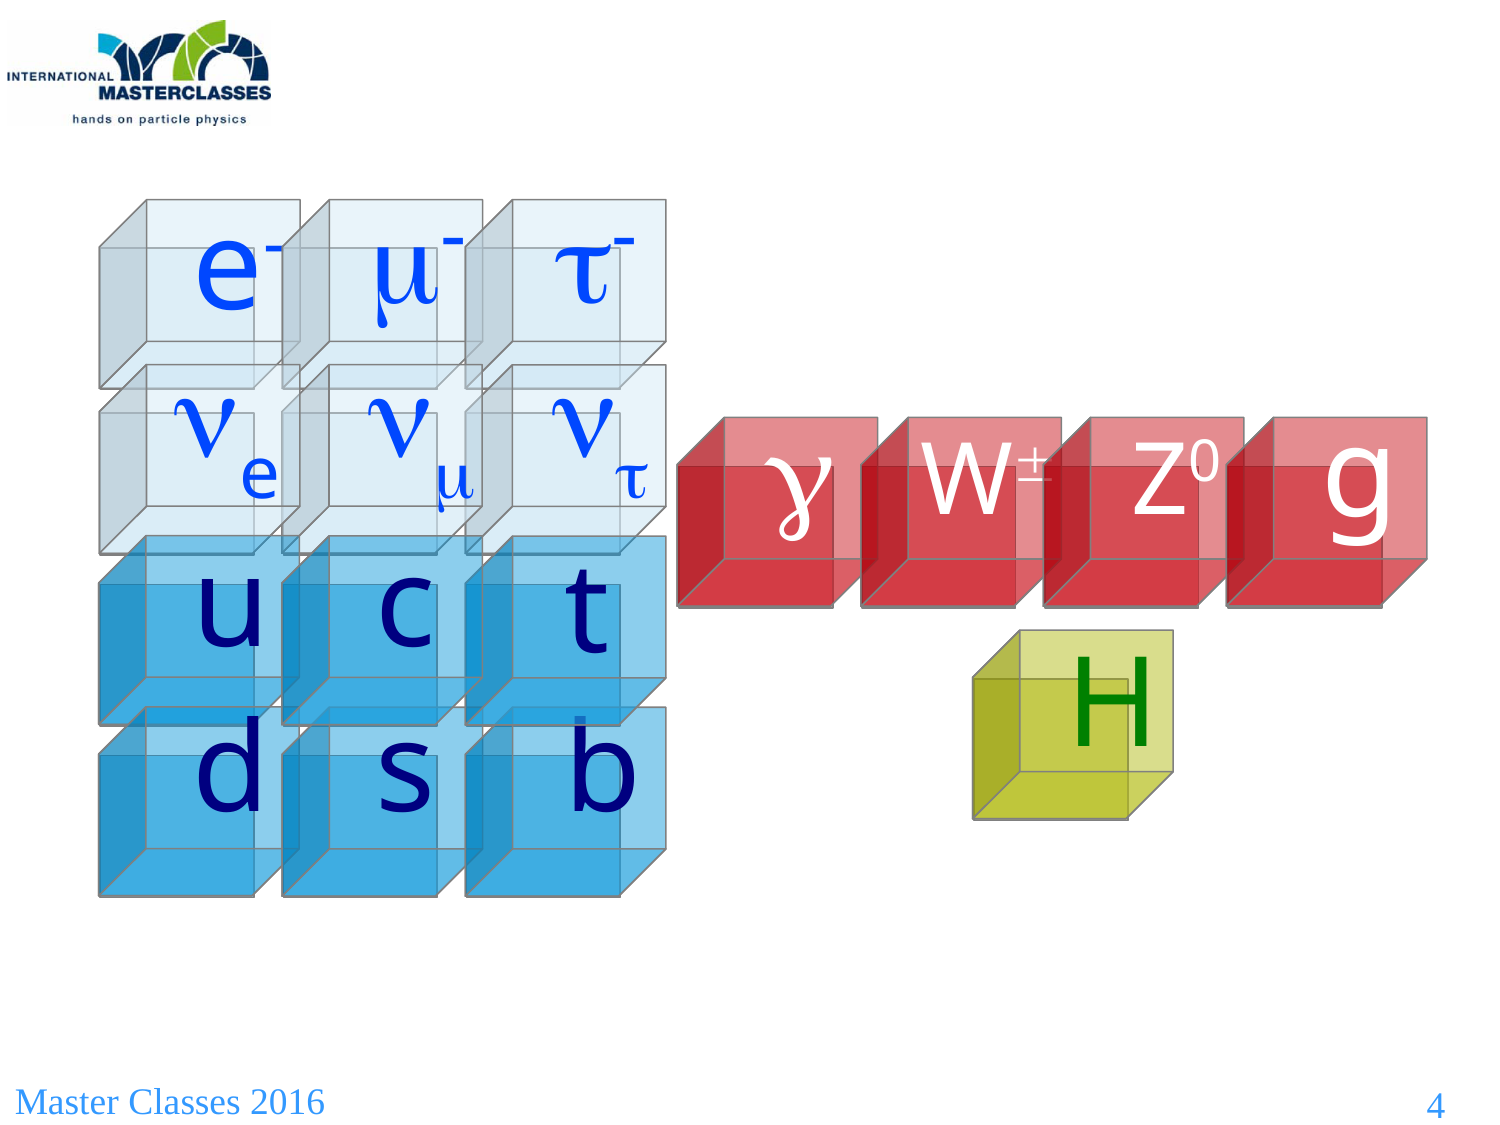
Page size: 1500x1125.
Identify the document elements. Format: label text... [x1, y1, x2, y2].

text_box γ [750, 383, 851, 549]
text_box H [1051, 613, 1172, 779]
text_box u [178, 513, 278, 679]
text_box Z0 [1116, 407, 1240, 543]
text_box νe [159, 324, 295, 521]
text_box s [361, 707, 454, 845]
text_box b [549, 696, 649, 845]
text_box b [586, 752, 623, 803]
text_box [1045, 605, 1199, 609]
text_box d [177, 679, 277, 845]
text_box [617, 536, 666, 677]
text_box g [1306, 383, 1406, 549]
text_box [677, 417, 1427, 609]
text_box [465, 199, 543, 363]
text_box τ- [543, 171, 657, 324]
text_box [657, 199, 666, 341]
text_box μ- [354, 171, 485, 324]
picture [2, 10, 280, 130]
text_box [679, 605, 833, 609]
text_box e- [177, 177, 302, 324]
text_box [972, 630, 1128, 821]
text_box t [549, 519, 617, 685]
text_box c [360, 513, 453, 679]
text_box ντ [537, 324, 664, 521]
text_box νμ [354, 324, 491, 521]
text_box [98, 199, 666, 898]
text_box W [905, 407, 1081, 543]
